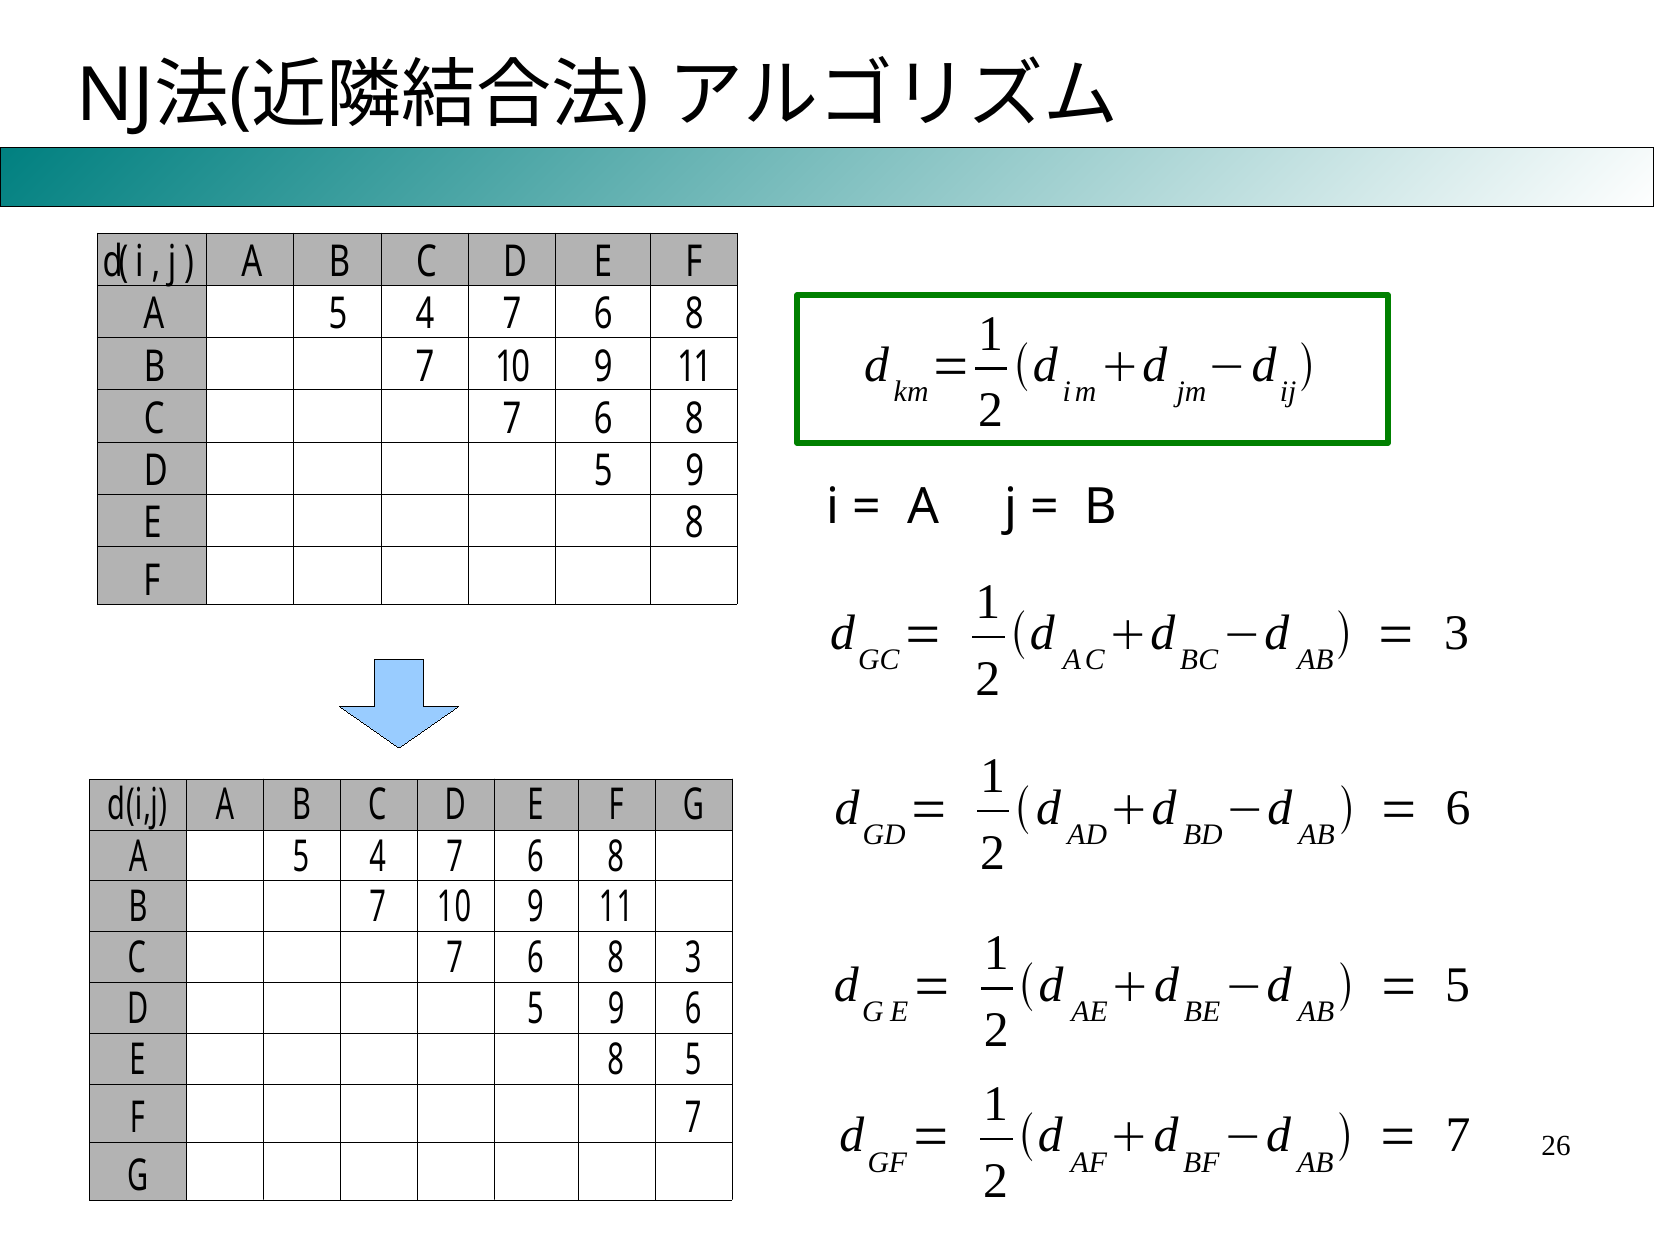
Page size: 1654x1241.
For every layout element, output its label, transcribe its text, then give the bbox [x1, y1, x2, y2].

text_box i = A j = B [826, 477, 1457, 532]
title NJ法(近隣結合法) アルゴリズム [76, 29, 1565, 148]
text_box [339, 659, 459, 748]
chart [88, 777, 734, 1203]
chart [856, 298, 1322, 440]
chart [95, 231, 739, 607]
chart [826, 915, 1477, 1061]
chart [822, 563, 1475, 709]
chart [831, 1065, 1477, 1211]
chart [826, 738, 1477, 884]
